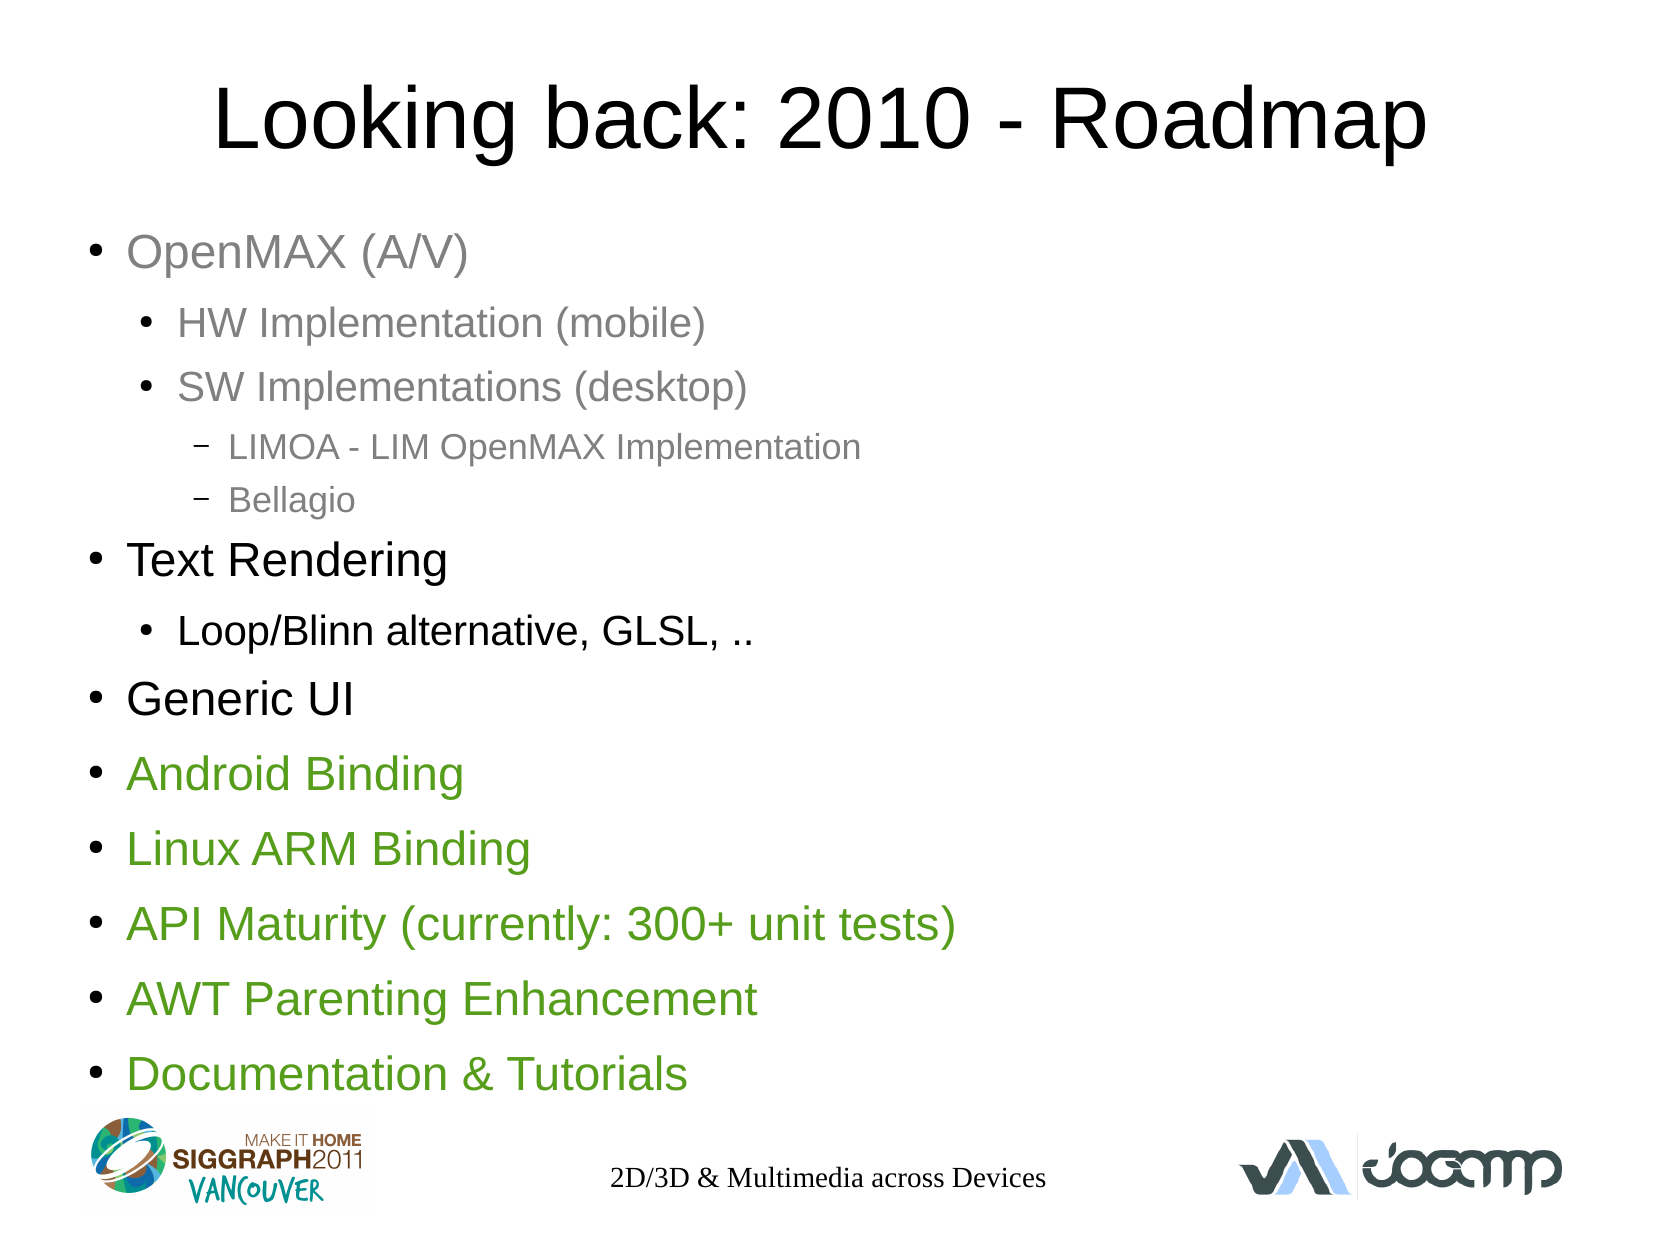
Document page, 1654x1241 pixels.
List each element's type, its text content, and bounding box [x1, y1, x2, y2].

picture [1237, 1134, 1562, 1200]
title Looking back: 2010 - Roadmap [68, 56, 1576, 181]
picture [80, 1109, 376, 1217]
list OpenMAX (A/V) HW Implementation (mobile) SW Implementations (desktop) LIMOA - LIM OpenMAX Implementation Bellagio Text Rendering Loop/Blinn alternative, GLSL, .. Generic UI Android Binding Linux ARM Binding API Maturity (currently: 300+ unit tests) AWT Parenting Enhancement Documentation & Tutorials [75, 225, 1571, 1109]
